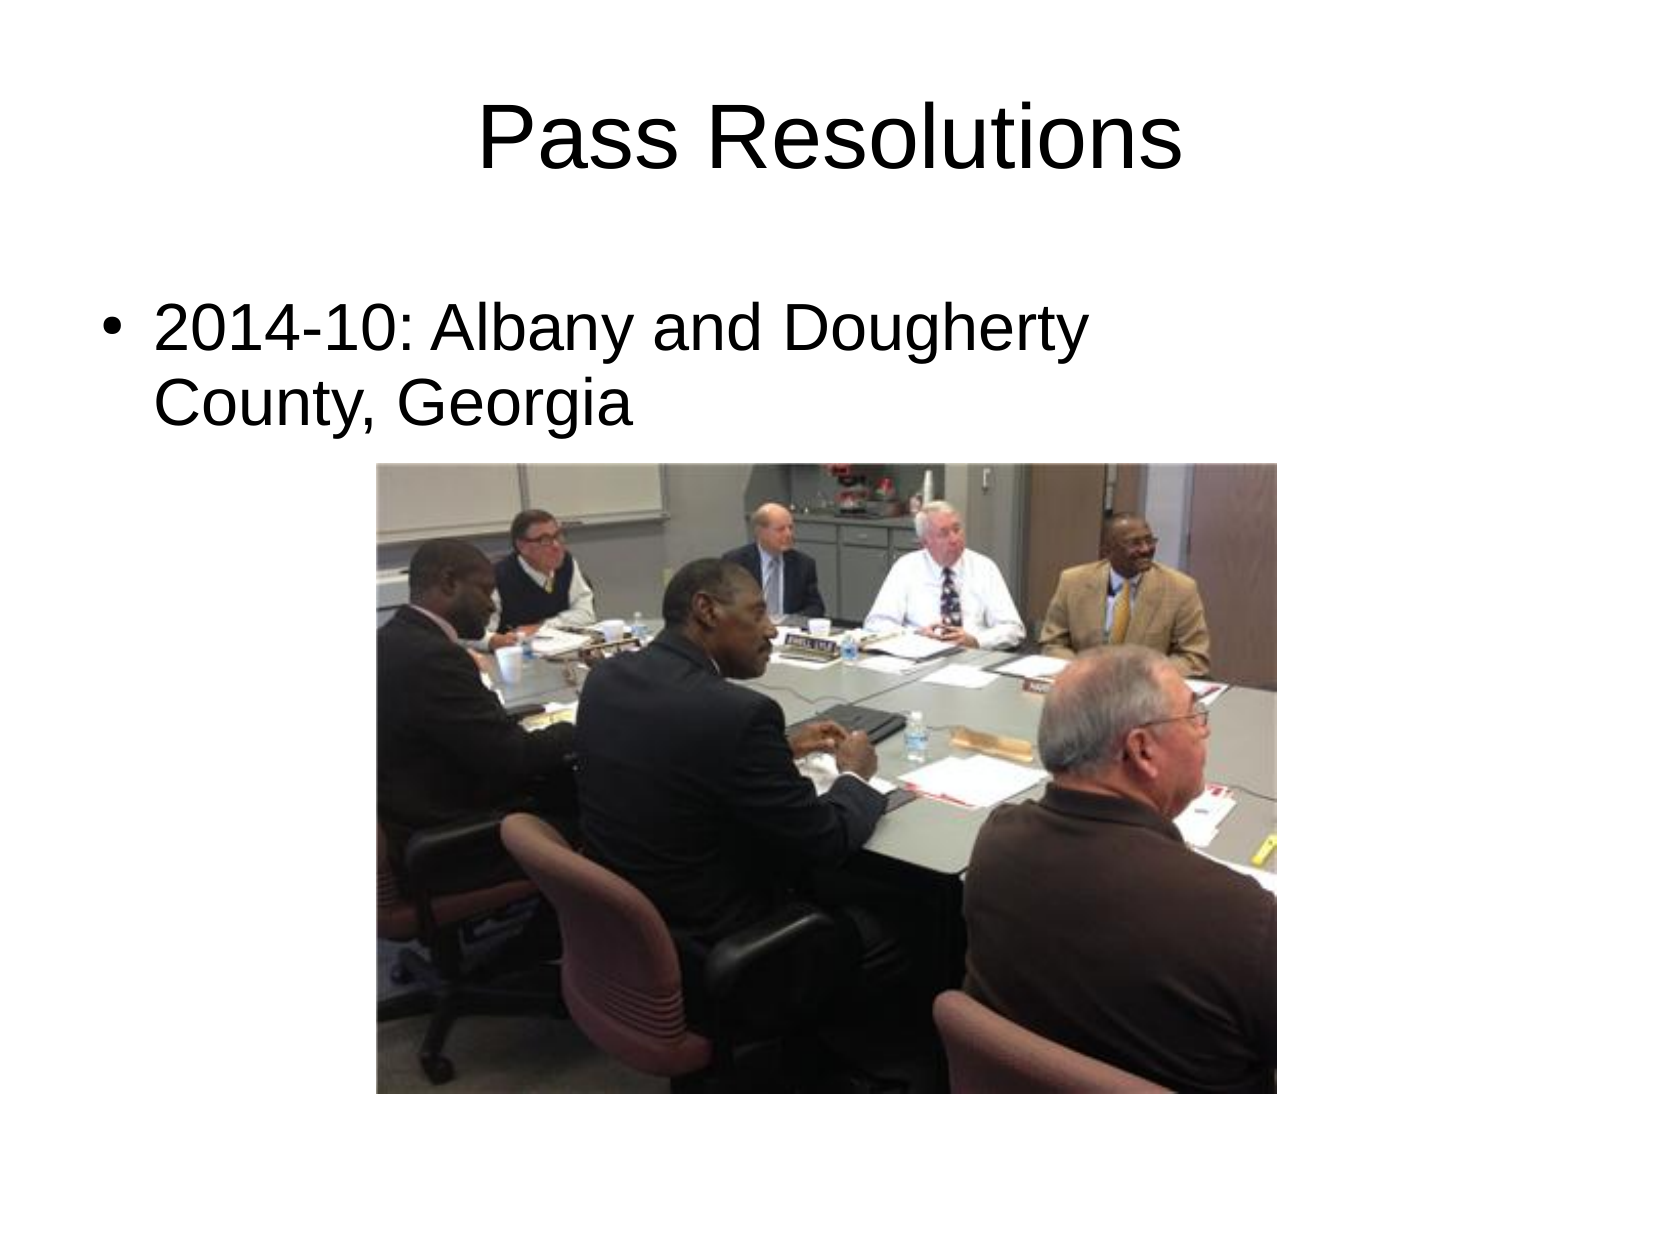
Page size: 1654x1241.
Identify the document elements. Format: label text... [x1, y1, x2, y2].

picture [376, 463, 1277, 1094]
list 2014-10: Albany and Dougherty County, Georgia [82, 290, 1096, 946]
title Pass Resolutions [86, 32, 1576, 241]
